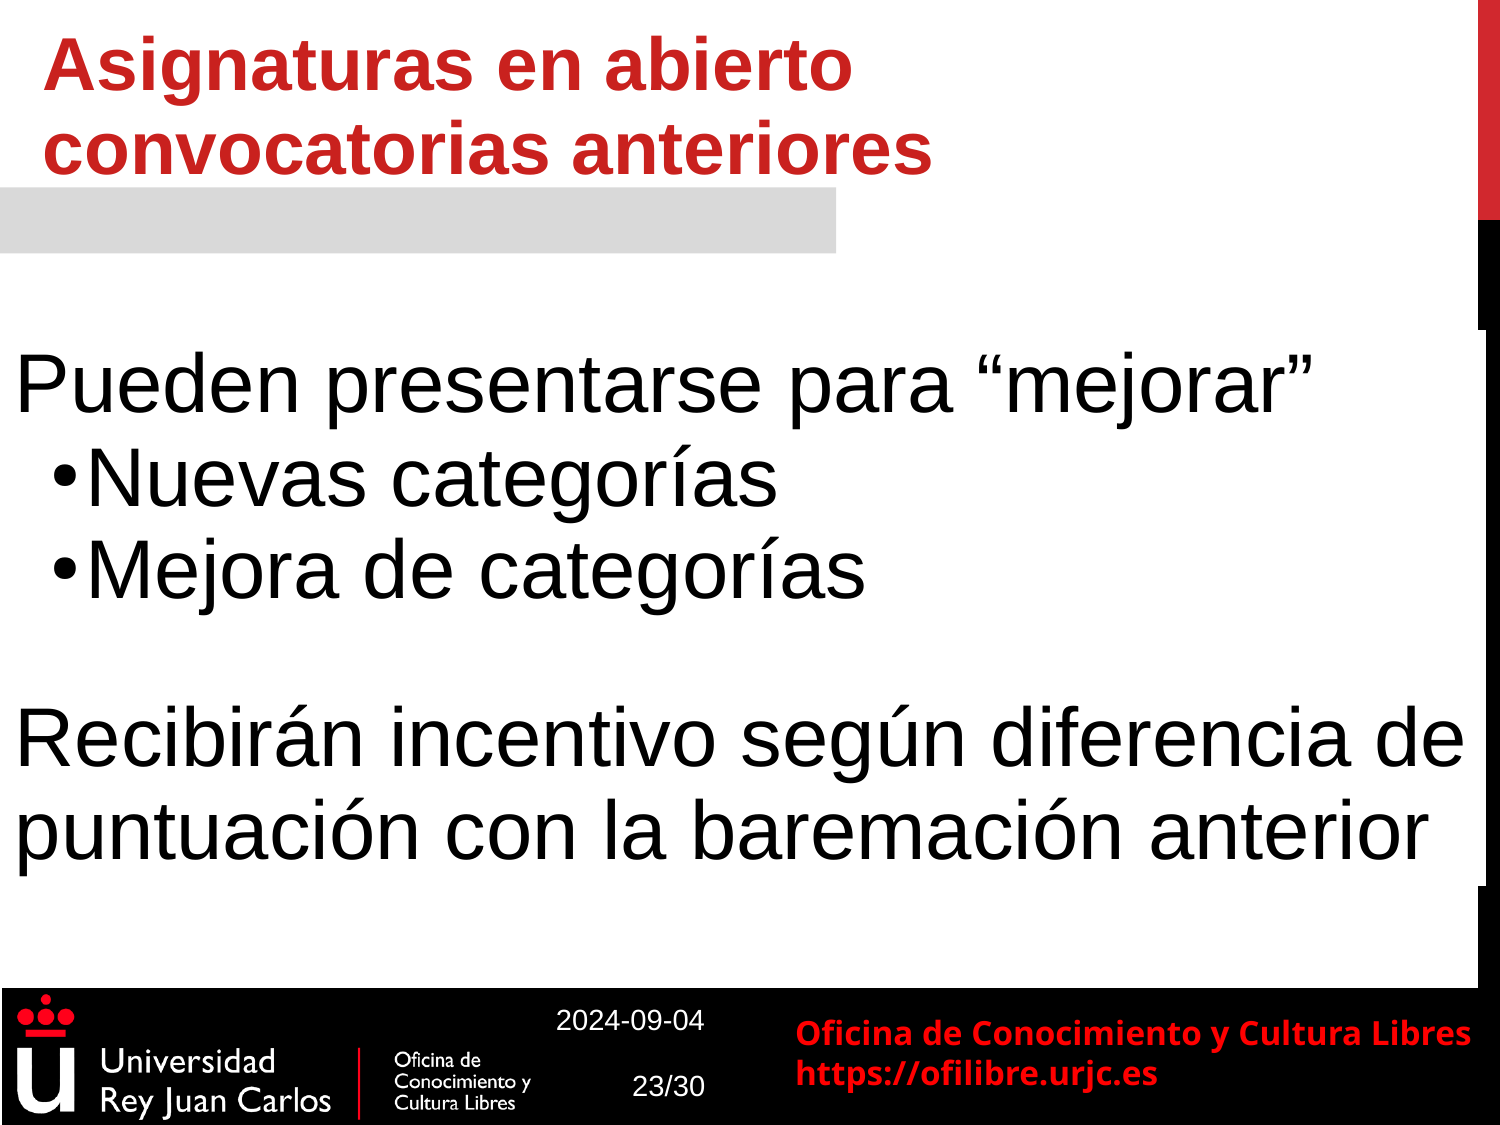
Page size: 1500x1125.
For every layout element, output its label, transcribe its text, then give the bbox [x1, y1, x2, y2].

text_box Pueden presentarse para “mejorar” Nuevas categorías Mejora de categorías Recibirán incentivo según diferencia de puntuación con la baremación anterior [0, 330, 1486, 886]
title [75, 7, 1425, 196]
picture [17, 994, 531, 1120]
text_box Asignaturas en abierto convocatorias anteriores [27, 15, 1381, 199]
